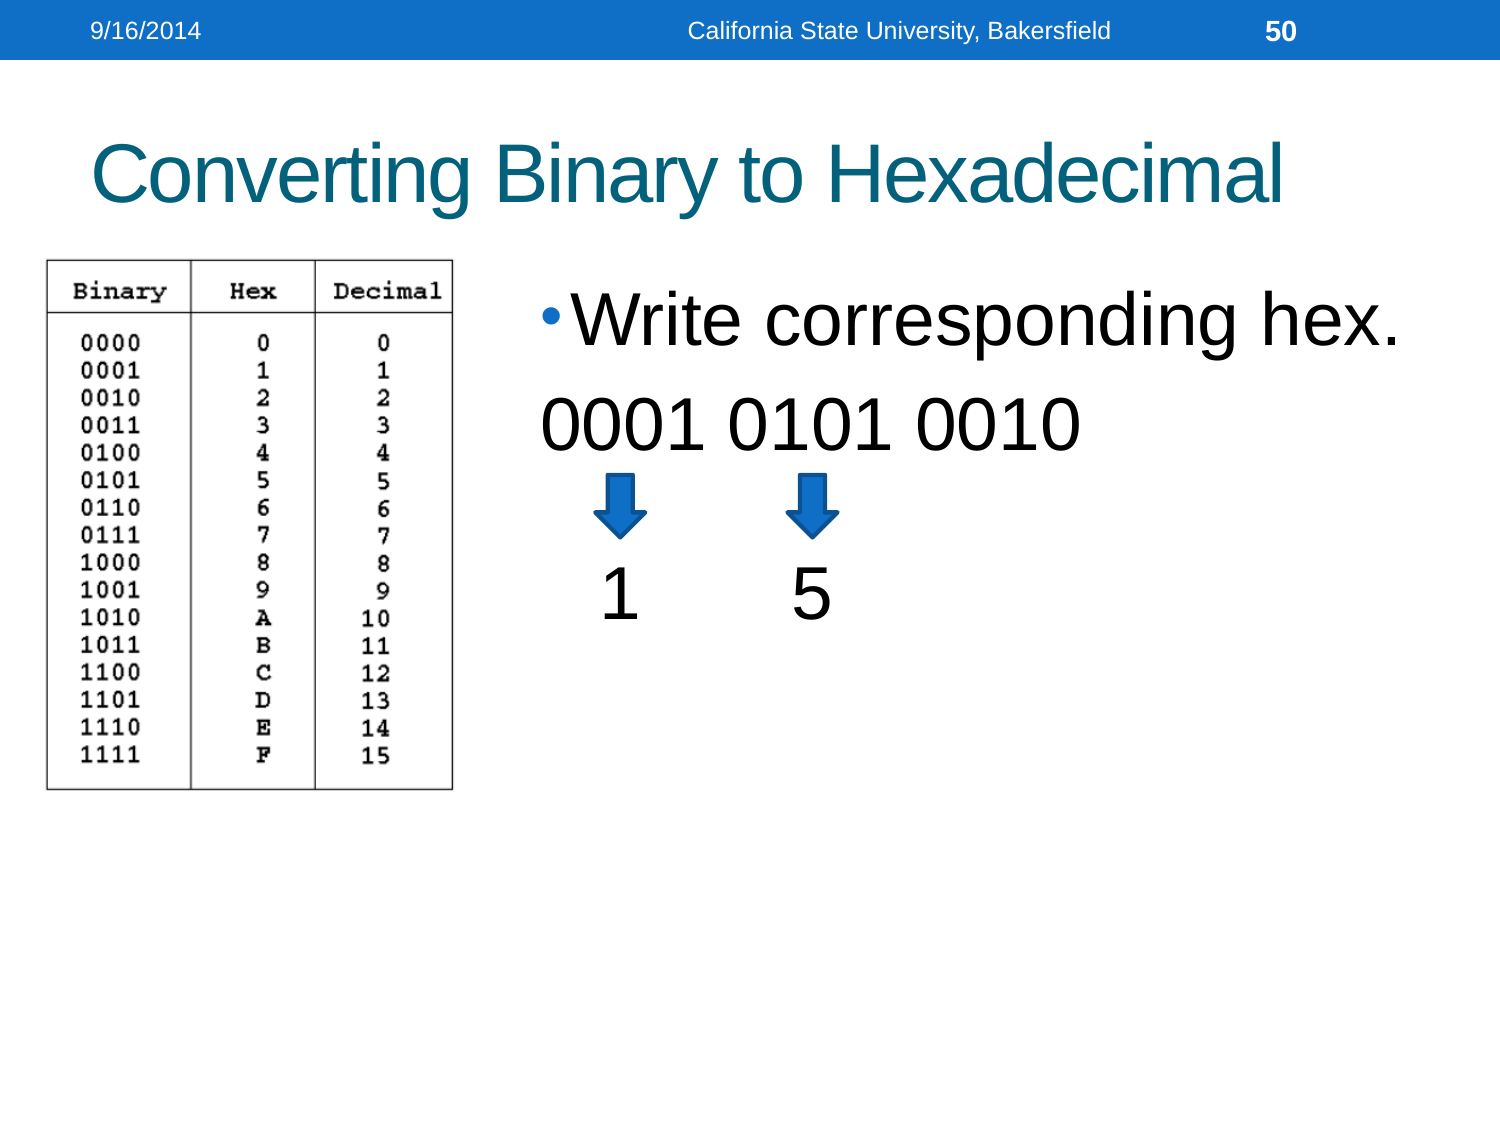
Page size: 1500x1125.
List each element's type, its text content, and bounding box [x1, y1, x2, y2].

list Write corresponding hex. 0001 0101 0010 [525, 262, 1425, 1063]
text_box 1 [584, 537, 656, 643]
text_box 5 [776, 537, 849, 643]
text_box [595, 474, 646, 537]
picture [37, 249, 464, 800]
footer California State University, Bakersfield [562, 3, 1238, 57]
slide_number 9/16/2014 [75, 3, 550, 57]
title Converting Binary to Hexadecimal [75, 87, 1425, 250]
slide_number <number> [1250, 3, 1425, 57]
text_box [787, 474, 838, 537]
